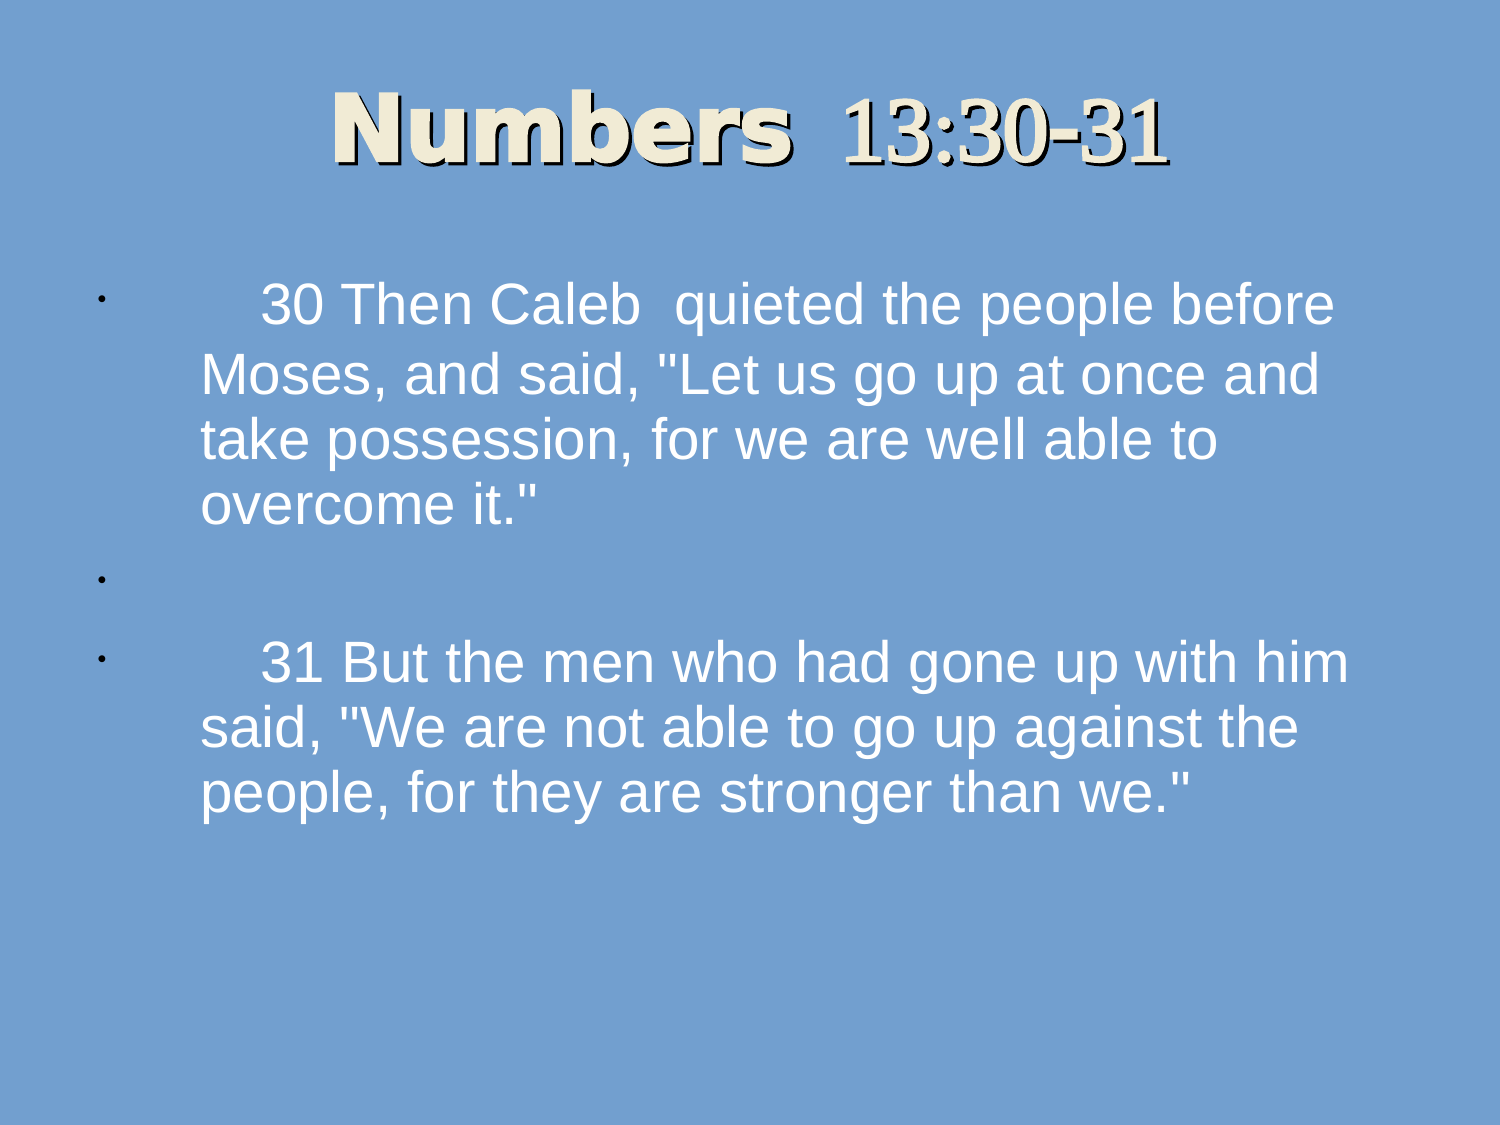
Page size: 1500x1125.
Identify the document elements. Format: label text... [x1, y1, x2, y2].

title Numbers 13:30-31 [75, 44, 1426, 233]
list 30 Then Caleb quieted the people before Moses, and said, "Let us go up at once and take possession, for we are well able to overcome it." 31 But the men who had gone up with him said, "We are not able to go up against the people, for they are stronger than we." [75, 262, 1426, 1036]
